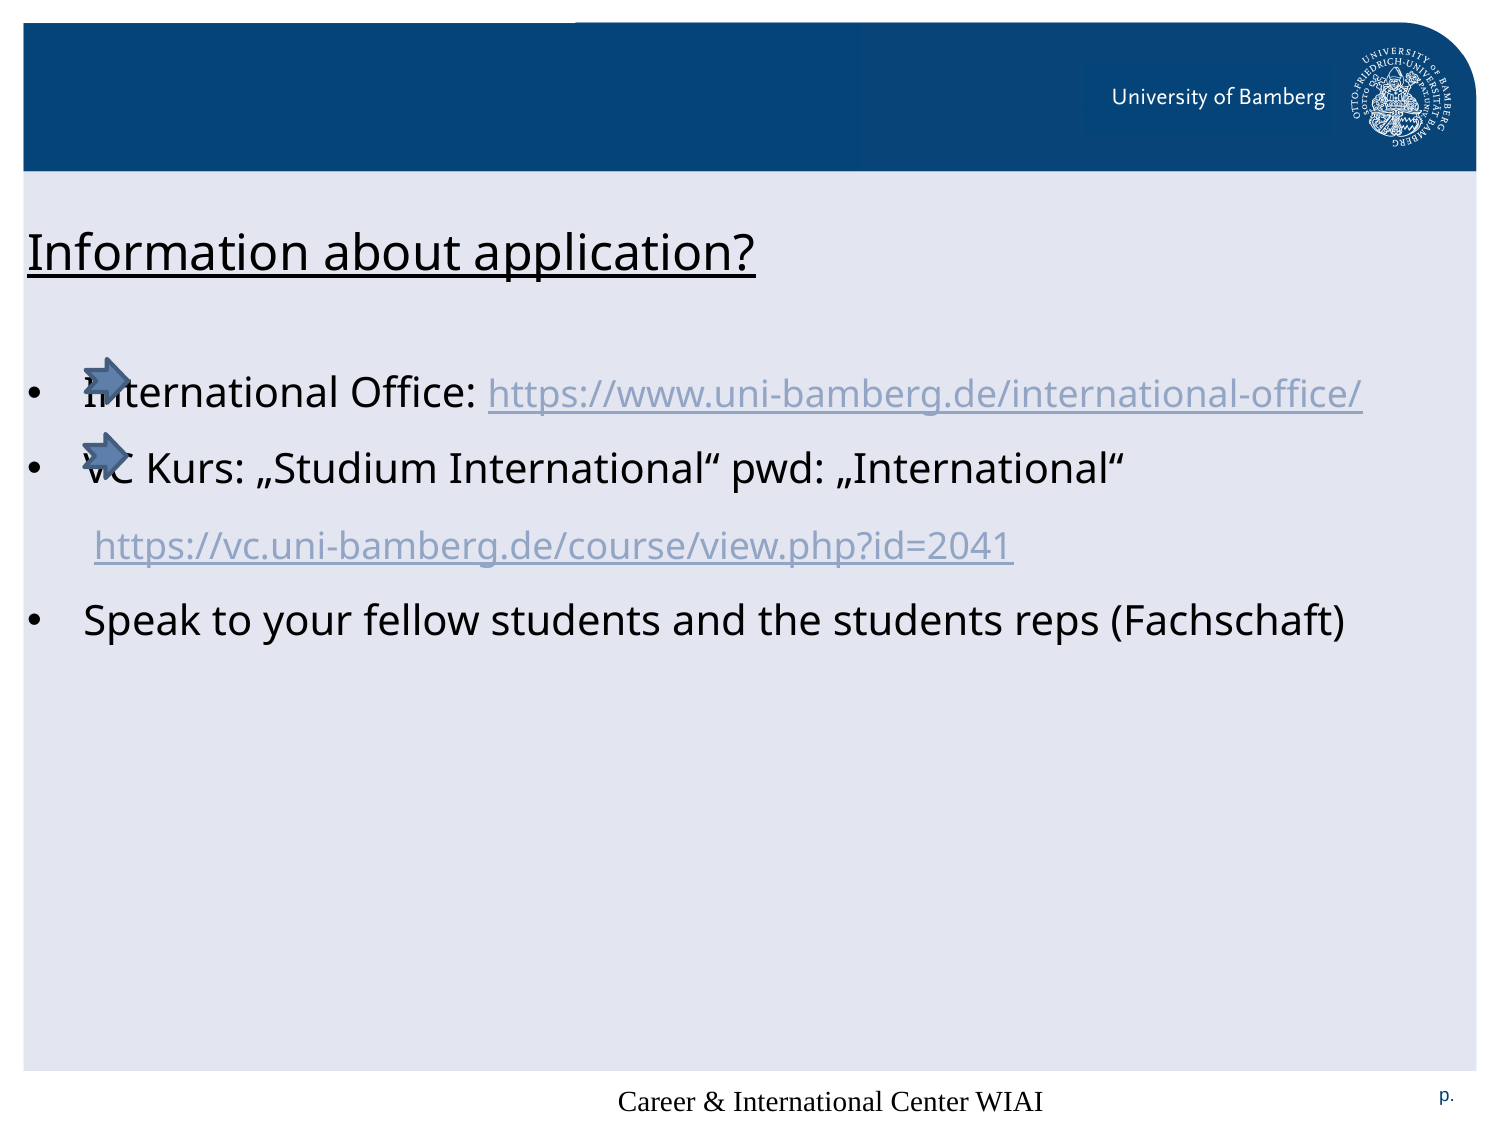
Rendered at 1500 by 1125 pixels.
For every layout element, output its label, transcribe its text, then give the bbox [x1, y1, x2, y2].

text_box Information about application? International Office: https://www.uni-bamberg.de/international-office/ VC Kurs: „Studium International“ pwd: „International“ https://vc.uni-bamberg.de/course/view.php?id=2041 Speak to your fellow students and the students reps (Fachschaft) [12, 213, 1378, 652]
text_box [85, 358, 129, 403]
text_box [84, 433, 127, 479]
picture [0, 0, 1500, 1125]
